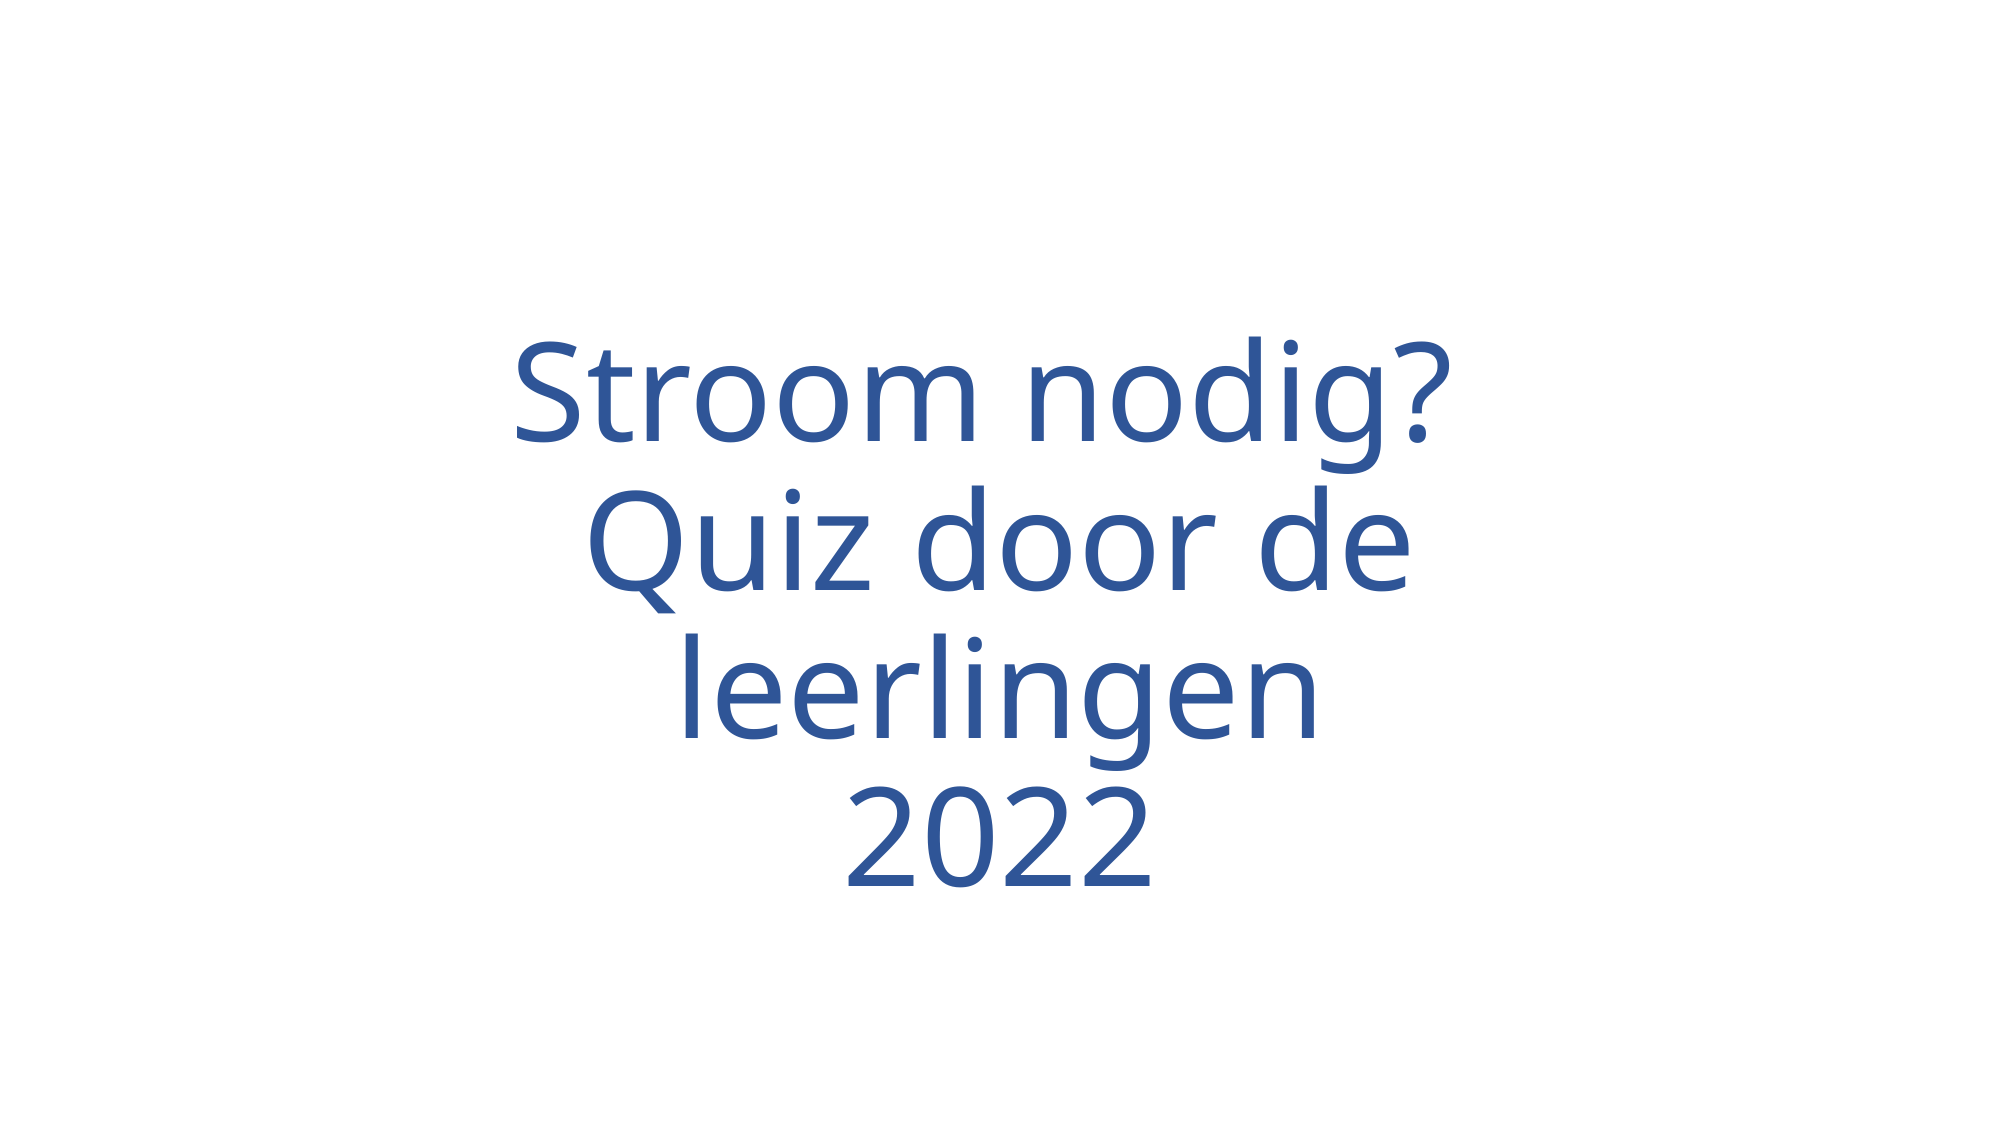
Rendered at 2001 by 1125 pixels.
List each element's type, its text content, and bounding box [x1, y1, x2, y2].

title Stroom nodig? Quiz door de leerlingen 2022 [249, 315, 1750, 708]
